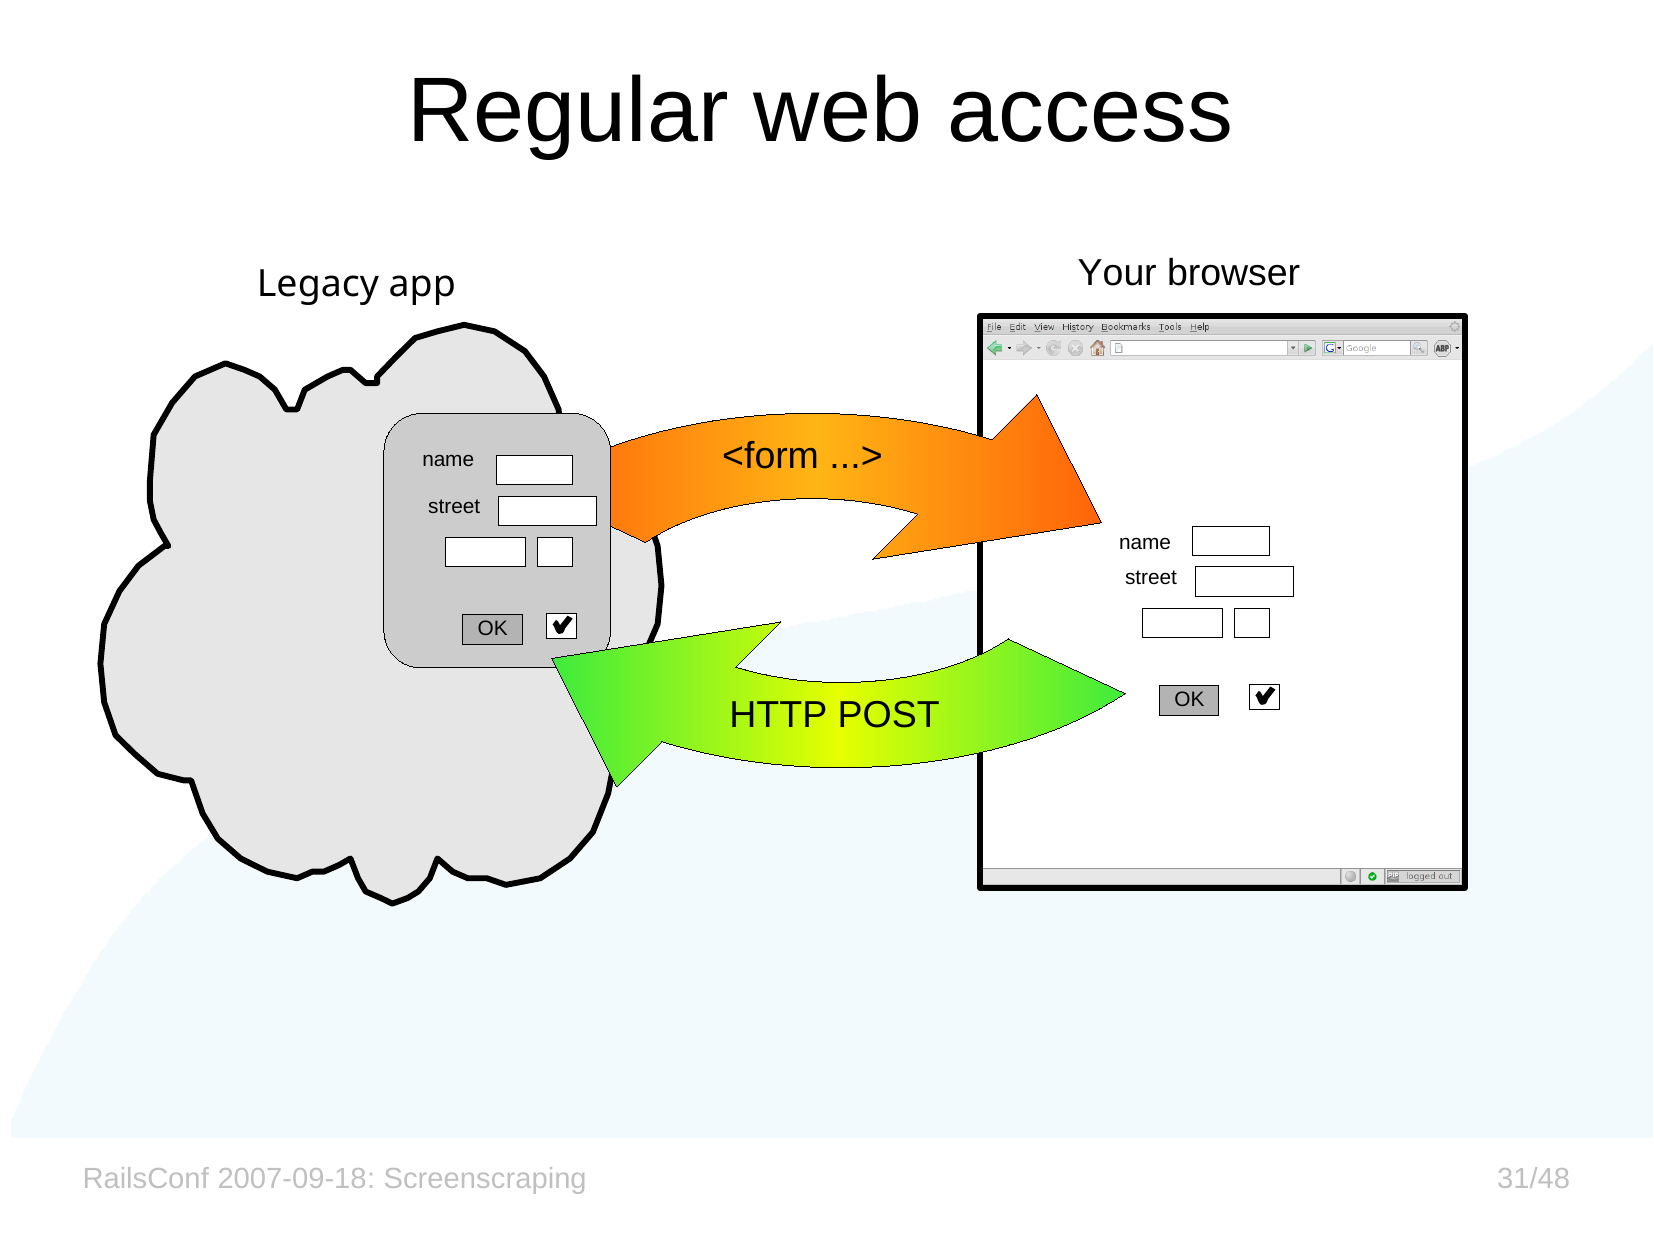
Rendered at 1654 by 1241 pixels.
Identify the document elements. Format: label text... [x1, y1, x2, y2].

text_box street [1110, 561, 1229, 600]
title Regular web access [23, 49, 1619, 178]
text_box name [1104, 525, 1223, 564]
text_box Your browser [1062, 248, 1436, 306]
text_box [100, 324, 1126, 904]
text_box OK [462, 614, 523, 645]
text_box OK [1159, 685, 1219, 716]
text_box Legacy app [242, 253, 502, 315]
text_box [1223, 526, 1270, 556]
text_box [1142, 608, 1223, 638]
text_box [1229, 566, 1294, 597]
text_box [1234, 608, 1270, 638]
text_box name [407, 442, 526, 482]
text_box [1249, 684, 1280, 710]
picture [11, 0, 1653, 1231]
text_box street [413, 490, 532, 529]
text_box [872, 550, 931, 560]
text_box <form ...> [696, 390, 969, 550]
text_box HTTP POST [714, 691, 975, 785]
text_box [969, 394, 1102, 544]
